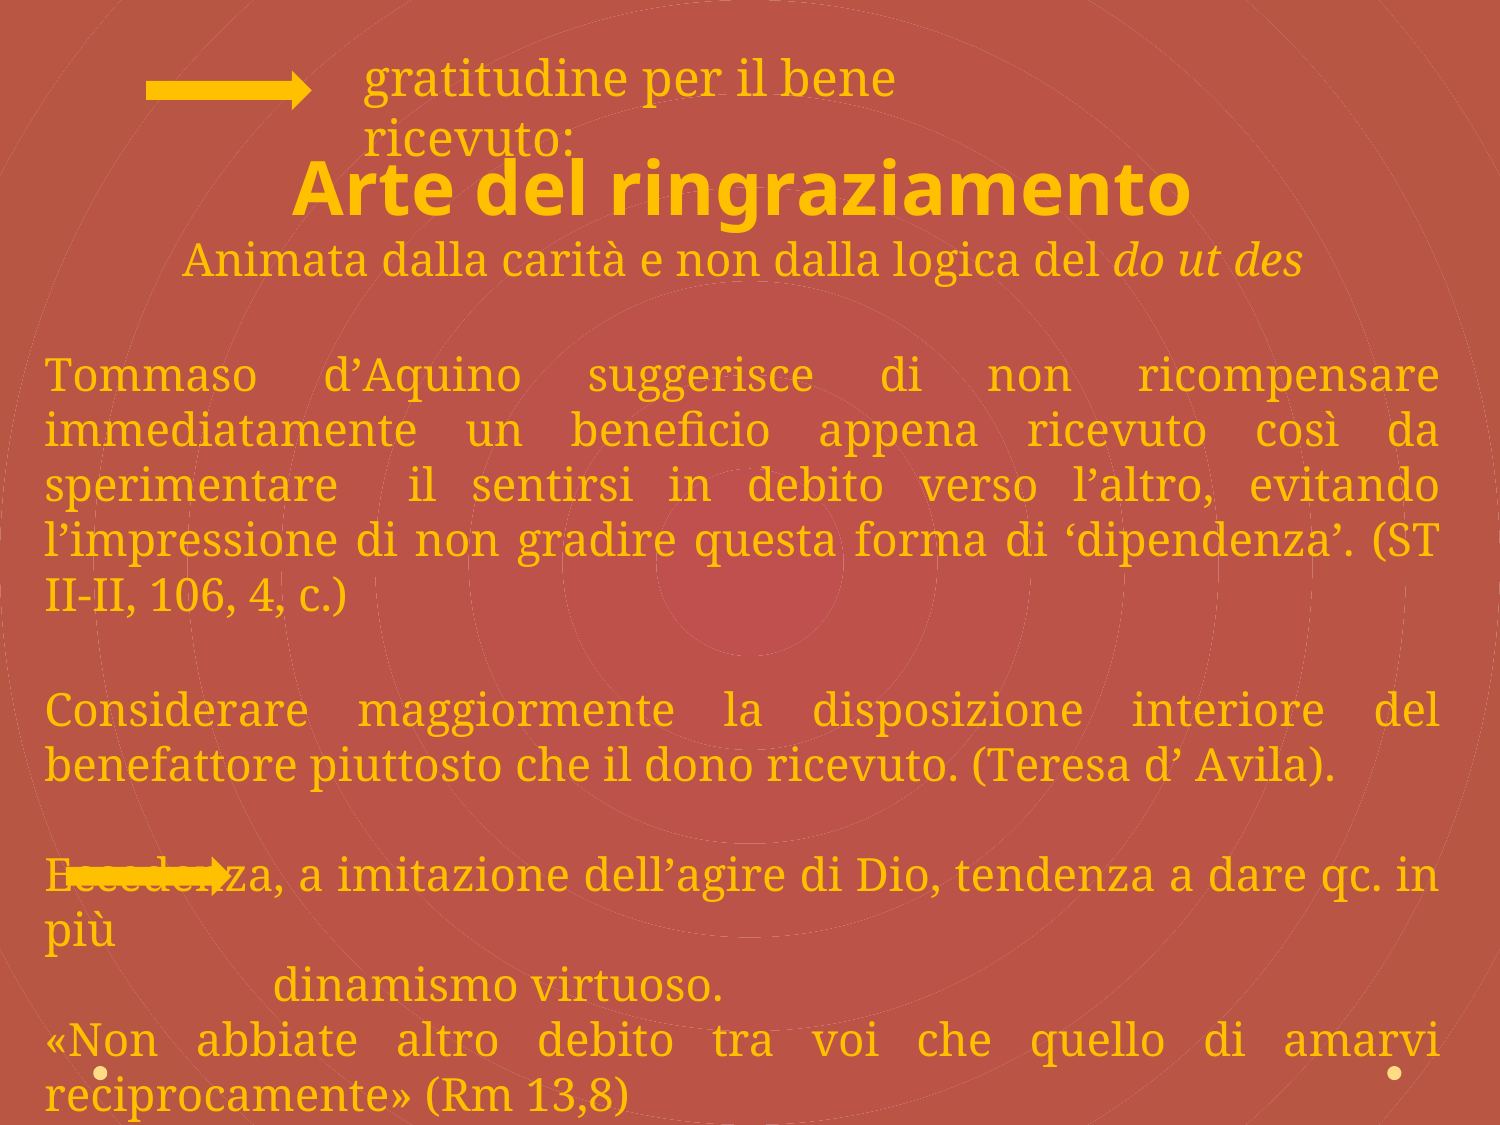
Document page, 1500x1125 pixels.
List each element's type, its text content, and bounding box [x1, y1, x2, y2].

text_box gratitudine per il bene ricevuto: [348, 38, 1093, 115]
text_box [148, 75, 309, 106]
text_box Arte del ringraziamento Animata dalla carità e non dalla logica del do ut des Tommaso d’Aquino suggerisce di non ricompensare immediatamente un beneficio appena ricevuto così da sperimentare il sentirsi in debito verso l’altro, evitando l’impressione di non gradire questa forma di ‘dipendenza’. (ST II-II, 106, 4, c.) Considerare maggiormente la disposizione interiore del benefattore piuttosto che il dono ricevuto. (Teresa d’ Avila). Eccedenza, a imitazione dell’agire di Dio, tendenza a dare qc. in più dinamismo virtuoso. «Non abbiate altro debito tra voi che quello di amarvi reciprocamente» (Rm 13,8) [29, 133, 1471, 1027]
text_box [68, 861, 229, 892]
